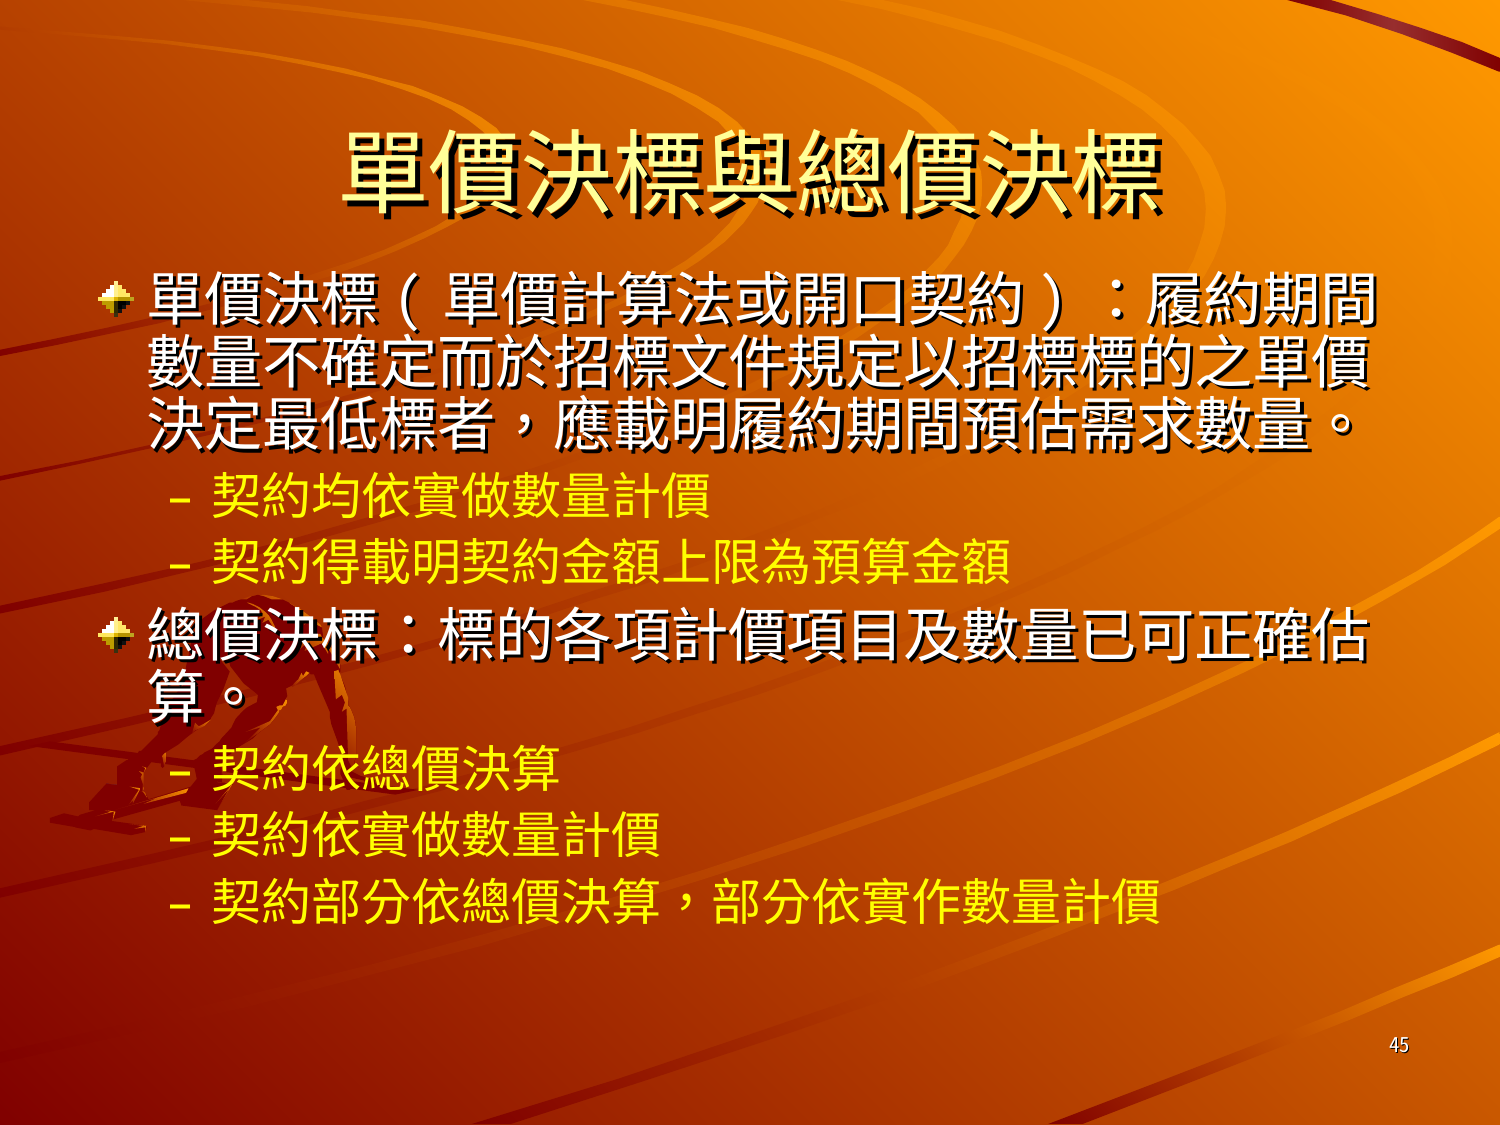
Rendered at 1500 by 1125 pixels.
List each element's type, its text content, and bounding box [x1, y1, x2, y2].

title 單價決標與總價決標 [75, 25, 1426, 233]
list 單價決標(單價計算法或開口契約)：履約期間數量不確定而於招標文件規定以招標標的之單價決定最低標者，應載明履約期間預估需求數量。 契約均依實做數量計價 契約得載明契約金額上限為預算金額 總價決標：標的各項計價項目及數量已可正確估算。 契約依總價決算 契約依實做數量計價 契約部分依總價決算，部分依實作數量計價 [75, 262, 1426, 1006]
text_box <編號> [1074, 1024, 1426, 1100]
